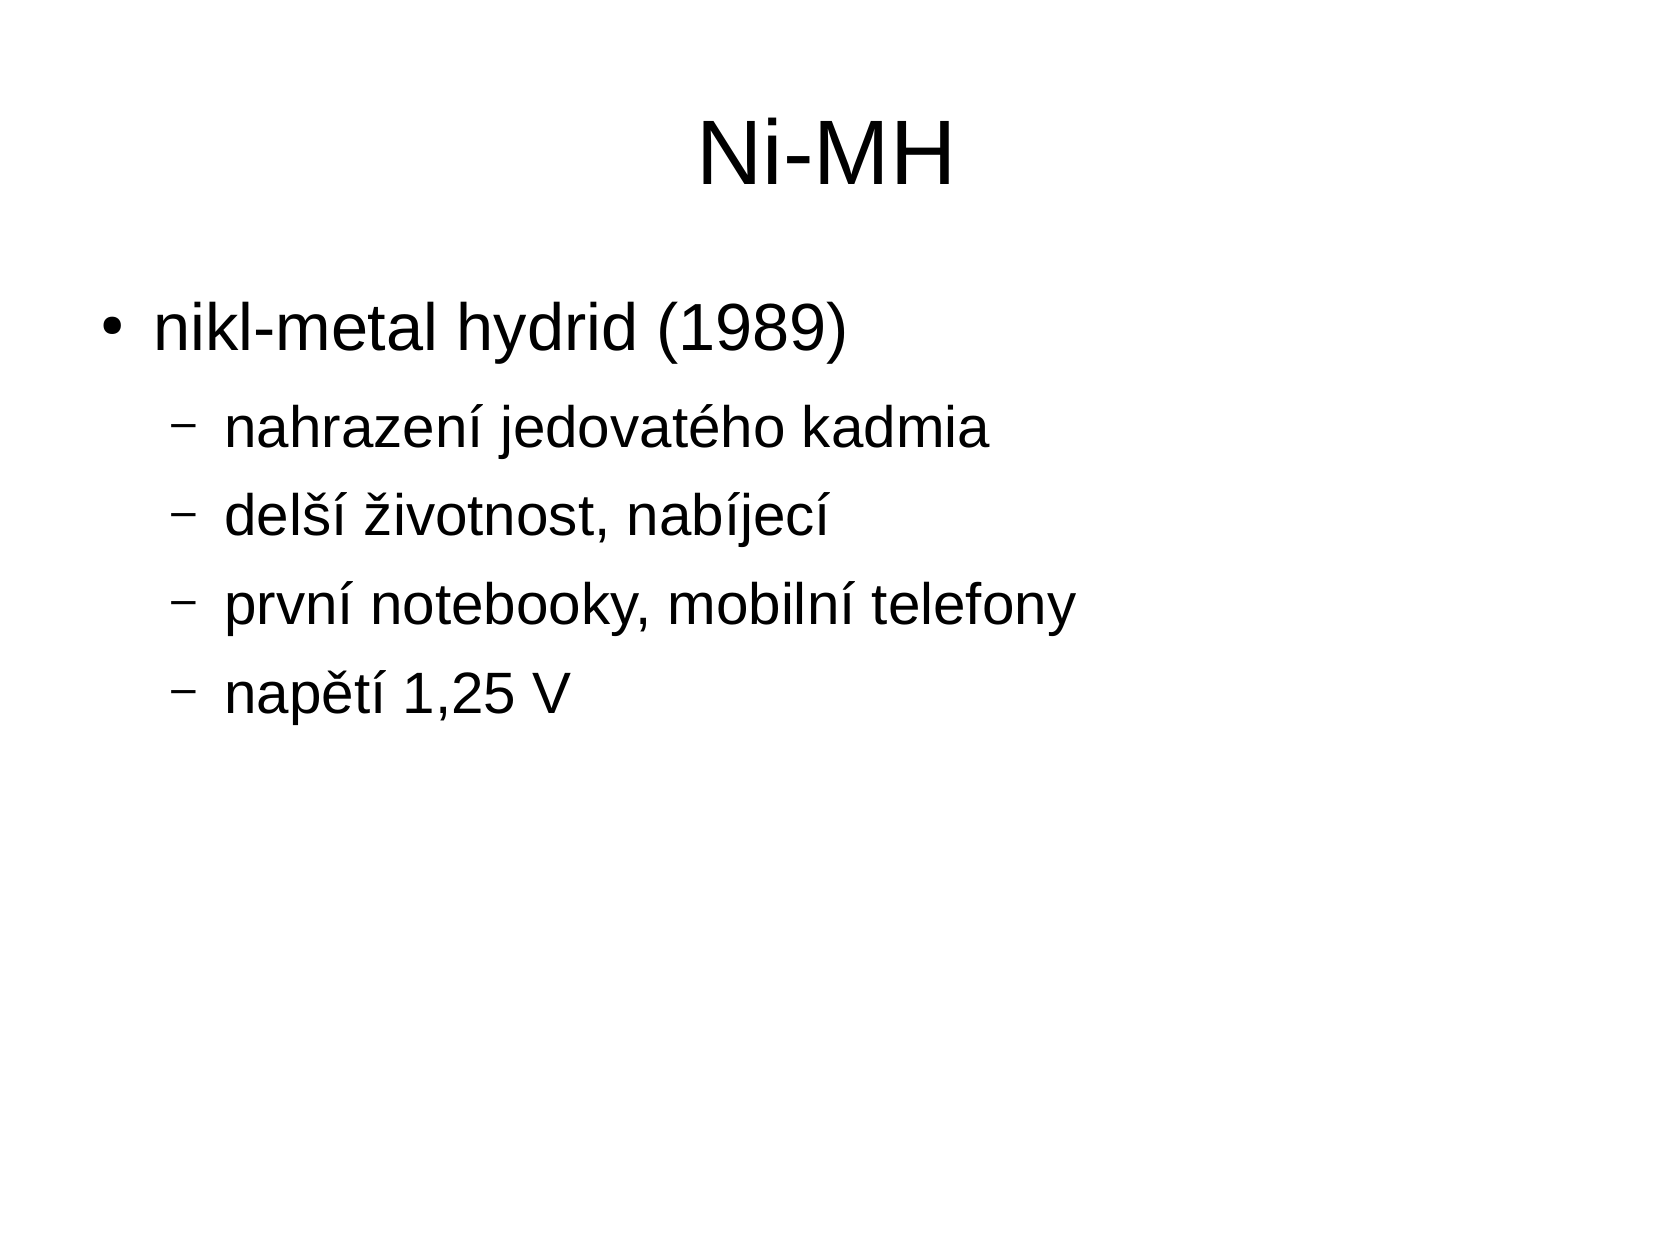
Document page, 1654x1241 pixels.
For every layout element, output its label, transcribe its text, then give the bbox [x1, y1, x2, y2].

list nikl-metal hydrid (1989) nahrazení jedovatého kadmia delší životnost, nabíjecí první notebooky, mobilní telefony napětí 1,25 V [82, 290, 1538, 1010]
title Ni-MH [82, 49, 1571, 257]
